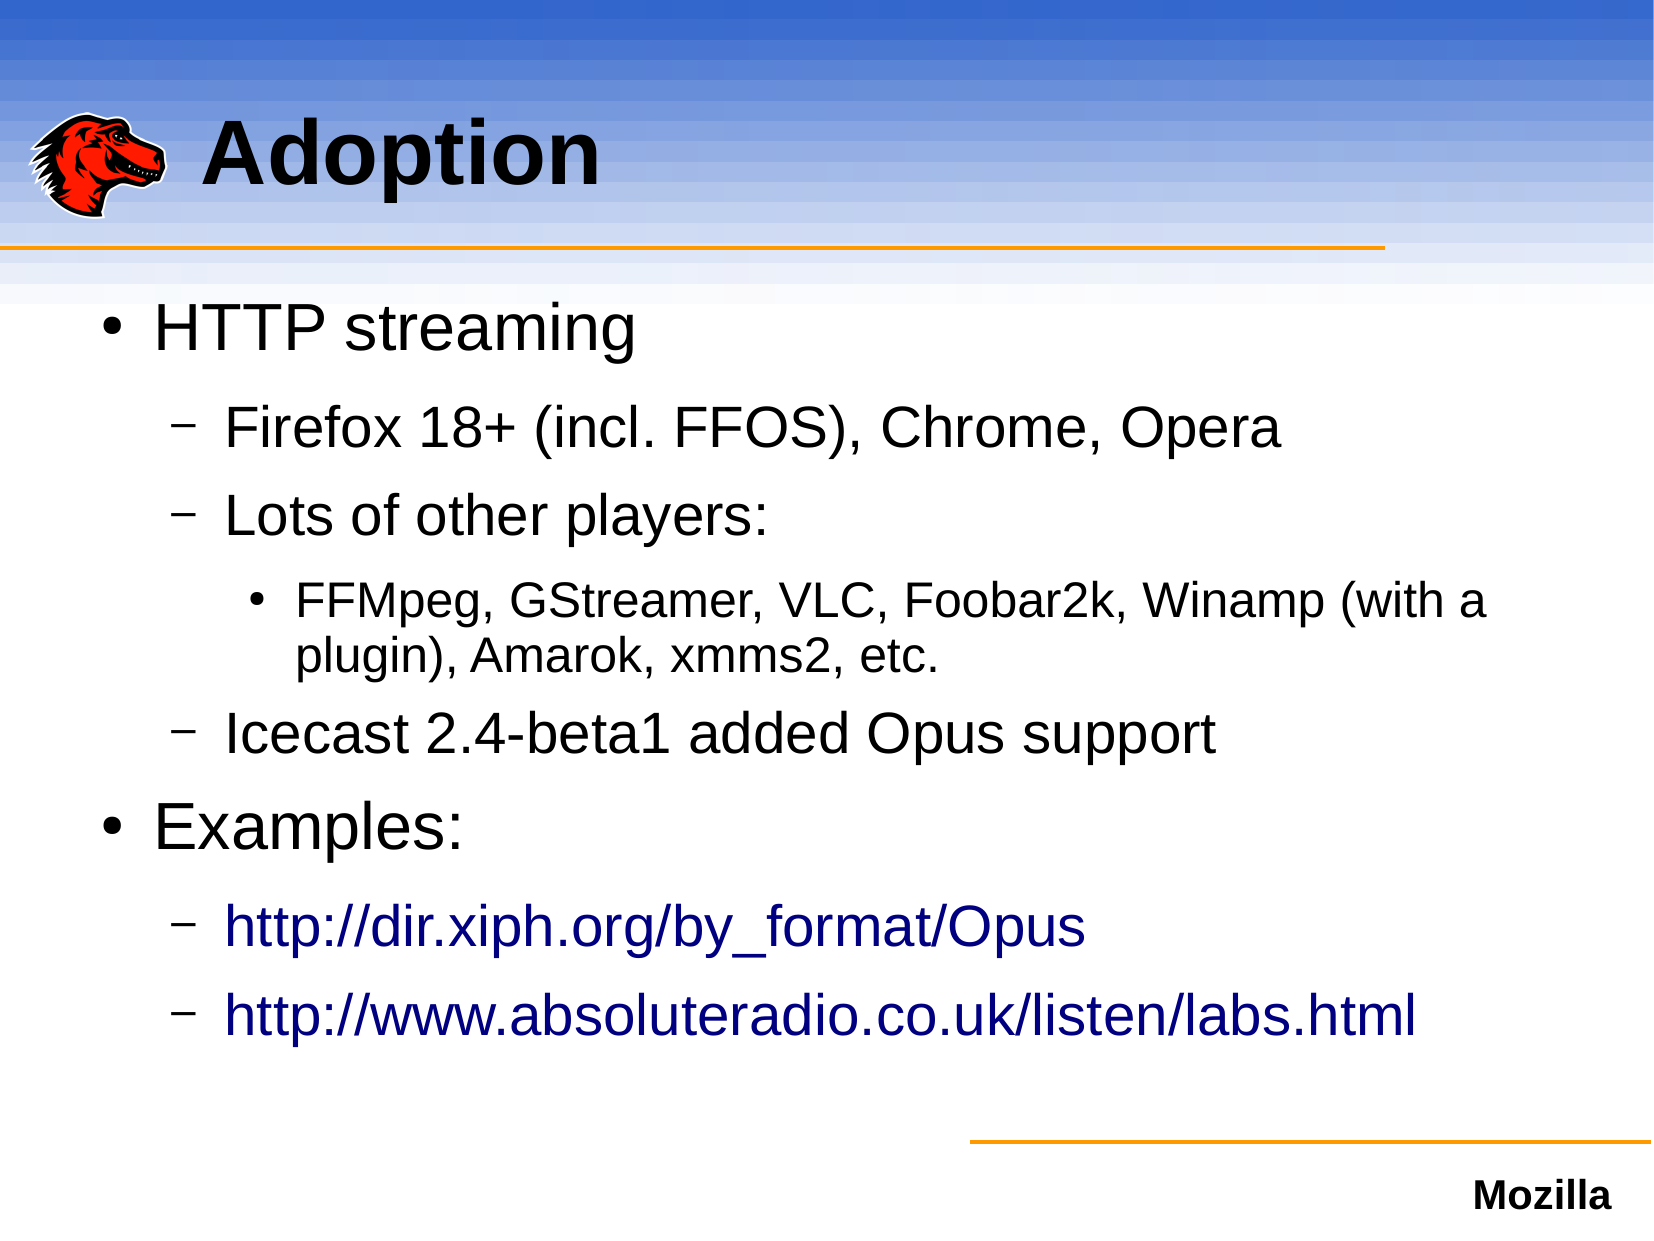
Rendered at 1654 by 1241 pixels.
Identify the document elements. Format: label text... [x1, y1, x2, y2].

title Adoption [200, 49, 1571, 257]
list HTTP streaming Firefox 18+ (incl. FFOS), Chrome, Opera Lots of other players: FFMpeg, GStreamer, VLC, Foobar2k, Winamp (with a plugin), Amarok, xmms2, etc. Icecast 2.4-beta1 added Opus support Examples: http://dir.xiph.org/by_format/Opus http://www.absoluteradio.co.uk/listen/labs.html [82, 290, 1538, 1146]
picture [0, 0, 1654, 1241]
